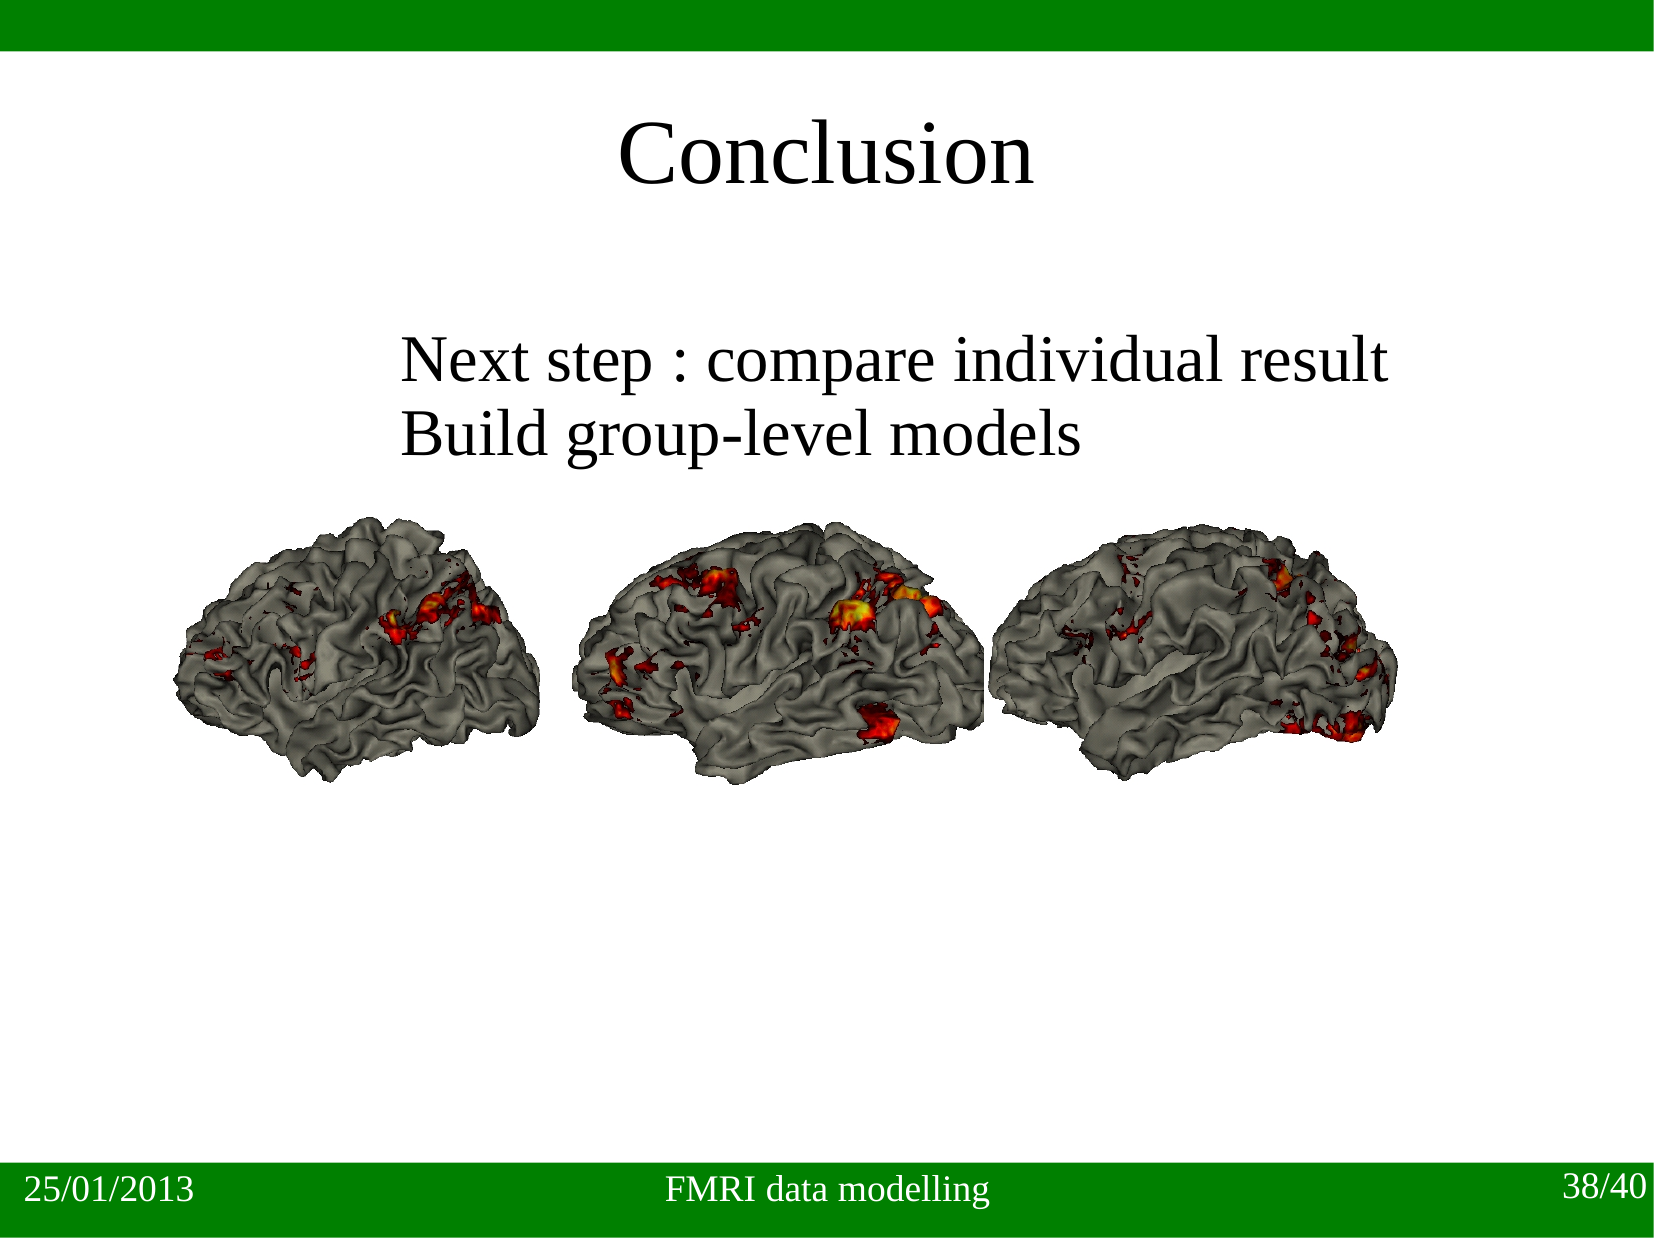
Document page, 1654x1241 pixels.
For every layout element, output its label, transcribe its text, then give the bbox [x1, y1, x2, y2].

title Conclusion [82, 49, 1571, 257]
picture [572, 486, 1398, 803]
text_box Next step : compare individual result Build group-level models [385, 314, 1406, 478]
picture [159, 491, 540, 792]
